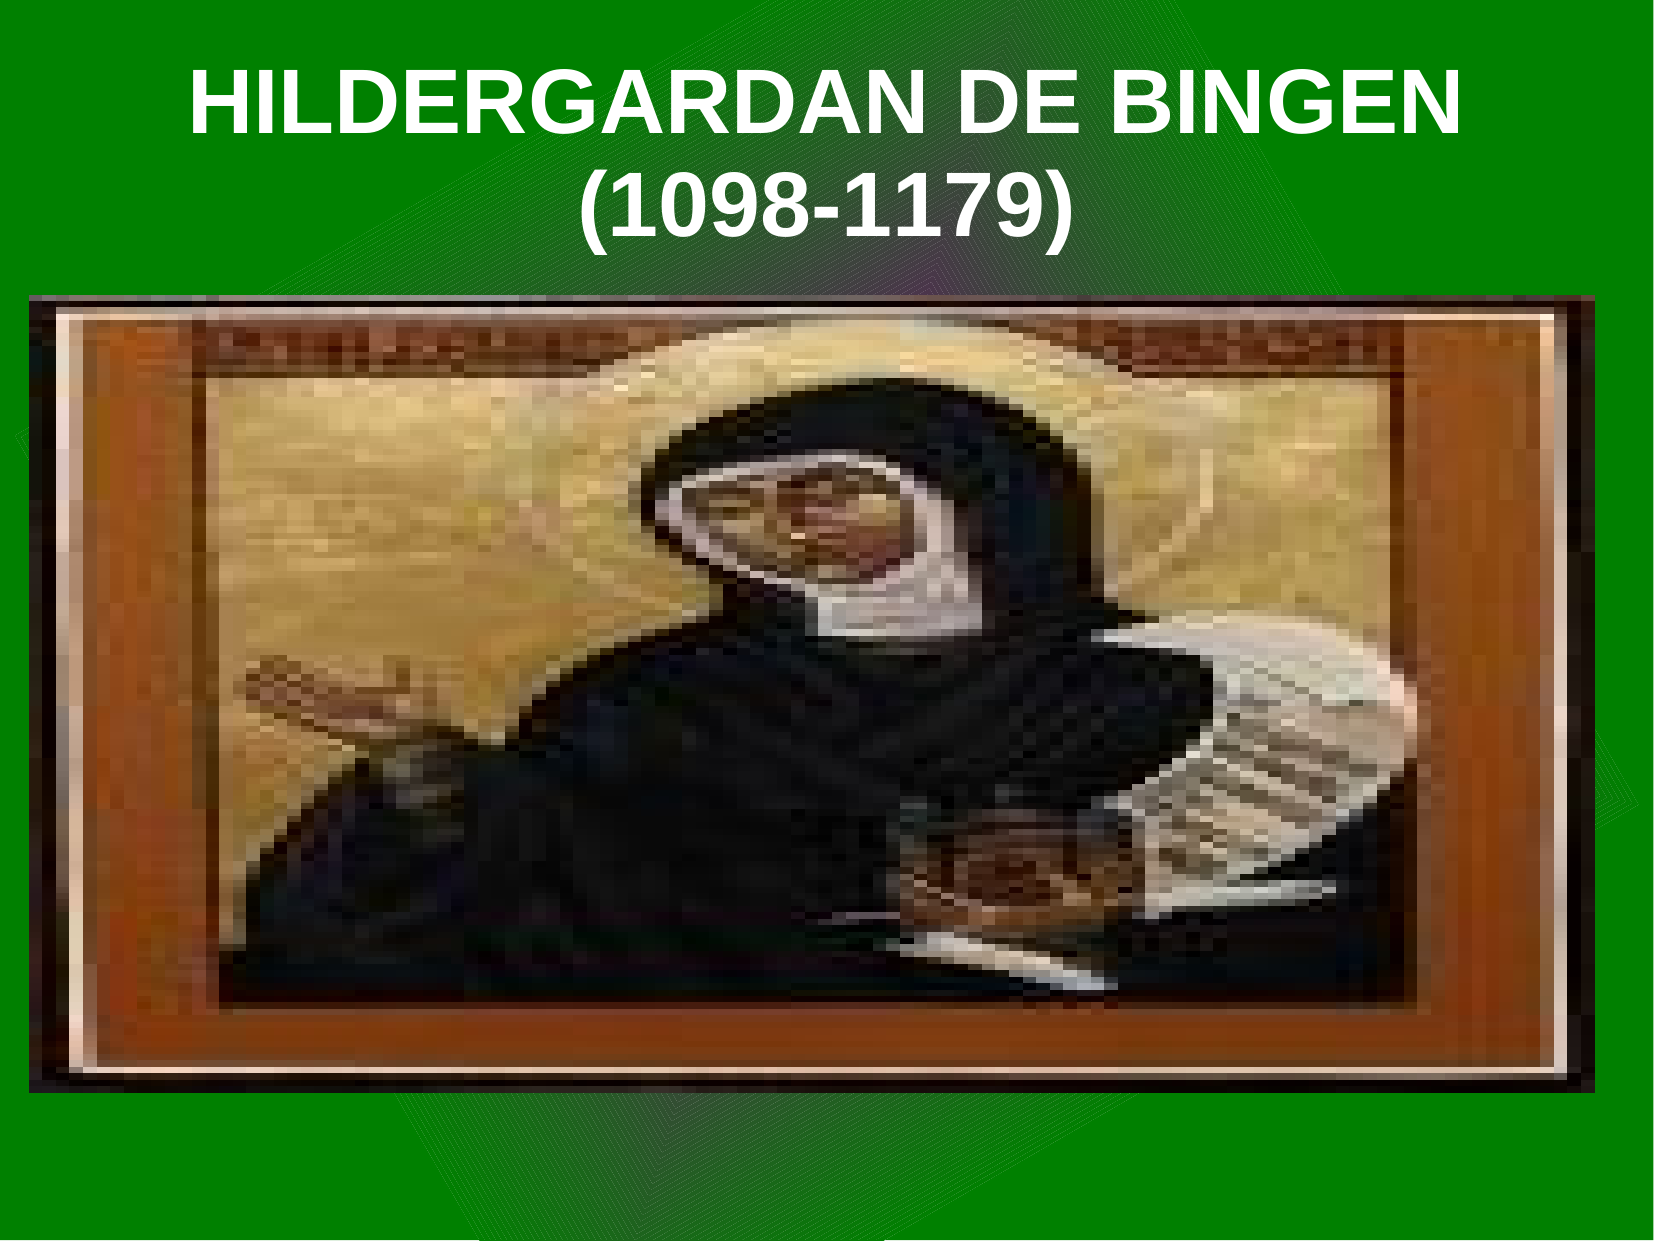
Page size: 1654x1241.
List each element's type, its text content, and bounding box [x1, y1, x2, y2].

title HILDERGARDAN DE BINGEN (1098-1179) [82, 49, 1571, 257]
picture [29, 295, 1595, 1093]
